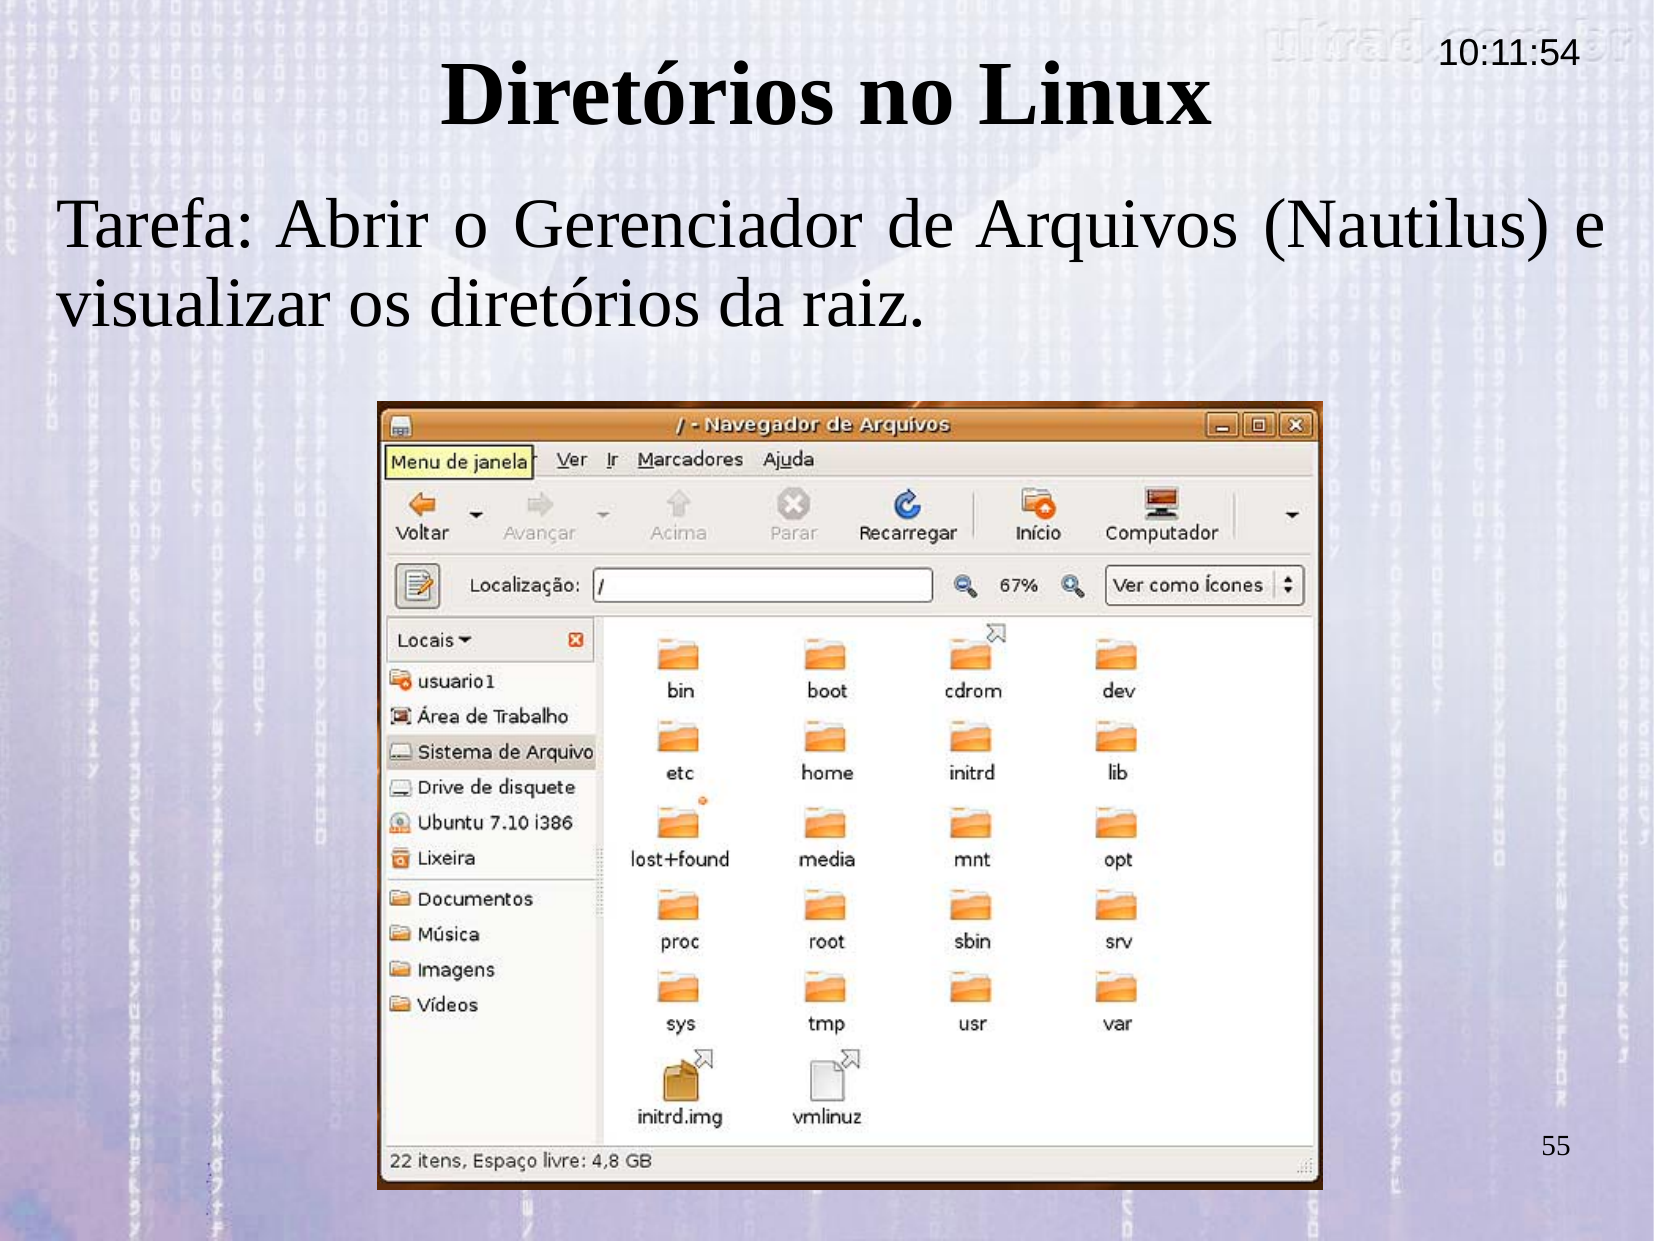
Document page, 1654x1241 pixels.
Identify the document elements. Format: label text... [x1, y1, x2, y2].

text_box 10:53:41 [1423, 23, 1631, 94]
text_box Diretórios no Linux [29, 35, 1625, 171]
text_box Tarefa: Abrir o Gerenciador de Arquivos (Nautilus) e visualizar os diretórios da raiz. [41, 177, 1625, 384]
picture [0, 0, 1654, 1241]
